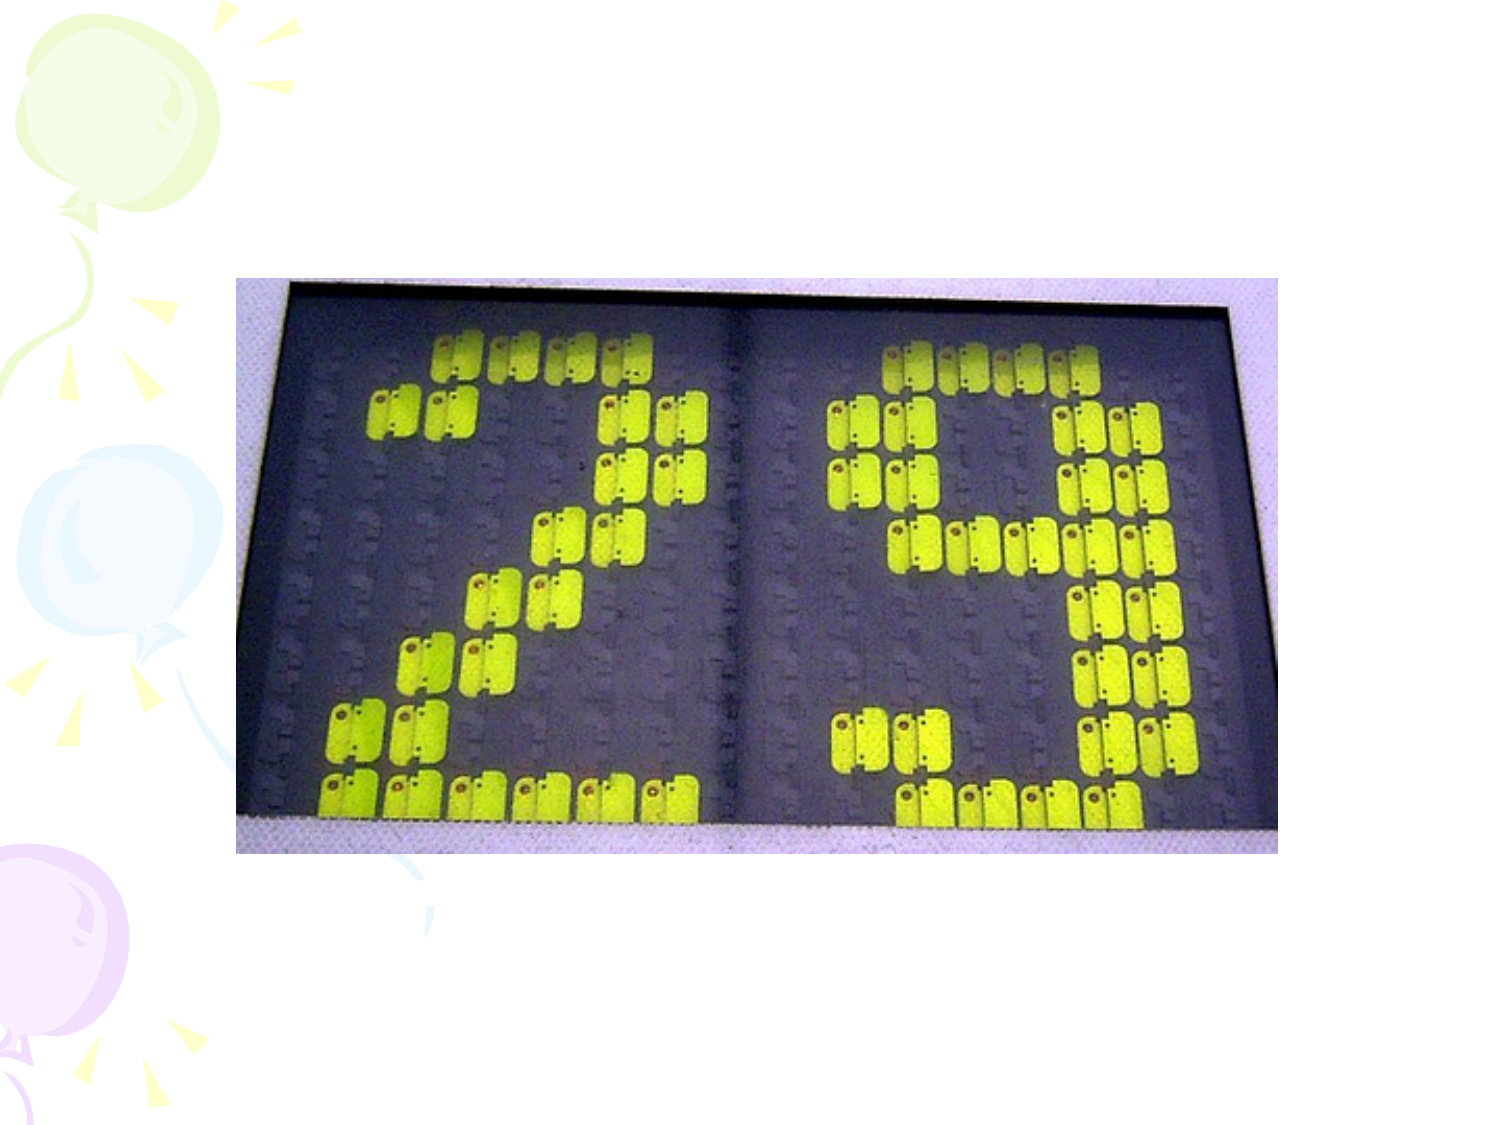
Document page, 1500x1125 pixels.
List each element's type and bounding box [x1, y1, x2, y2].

picture [236, 278, 1278, 854]
